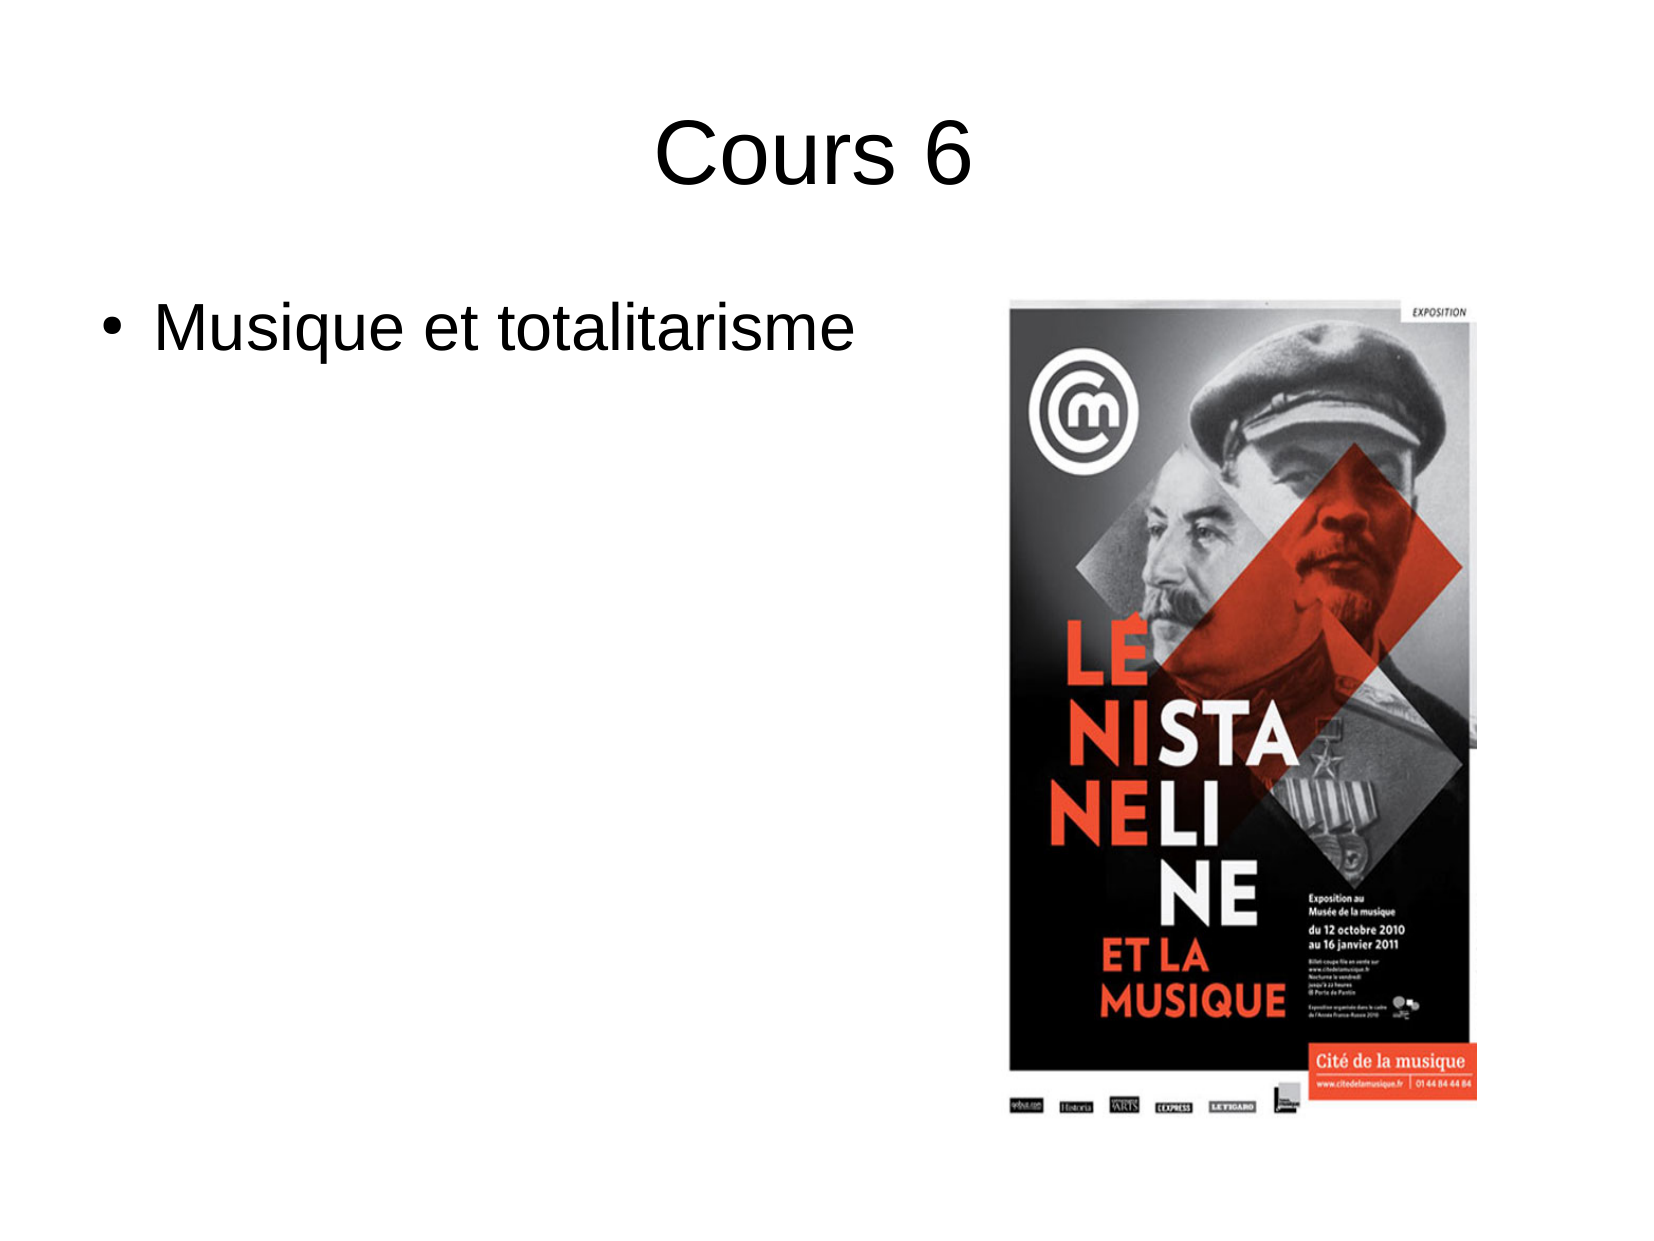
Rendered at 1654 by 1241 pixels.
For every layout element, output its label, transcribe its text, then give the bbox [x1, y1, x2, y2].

title Cours 6 [82, 49, 1571, 257]
picture [1001, 297, 1477, 1123]
list Musique et totalitarisme [82, 290, 1571, 1010]
